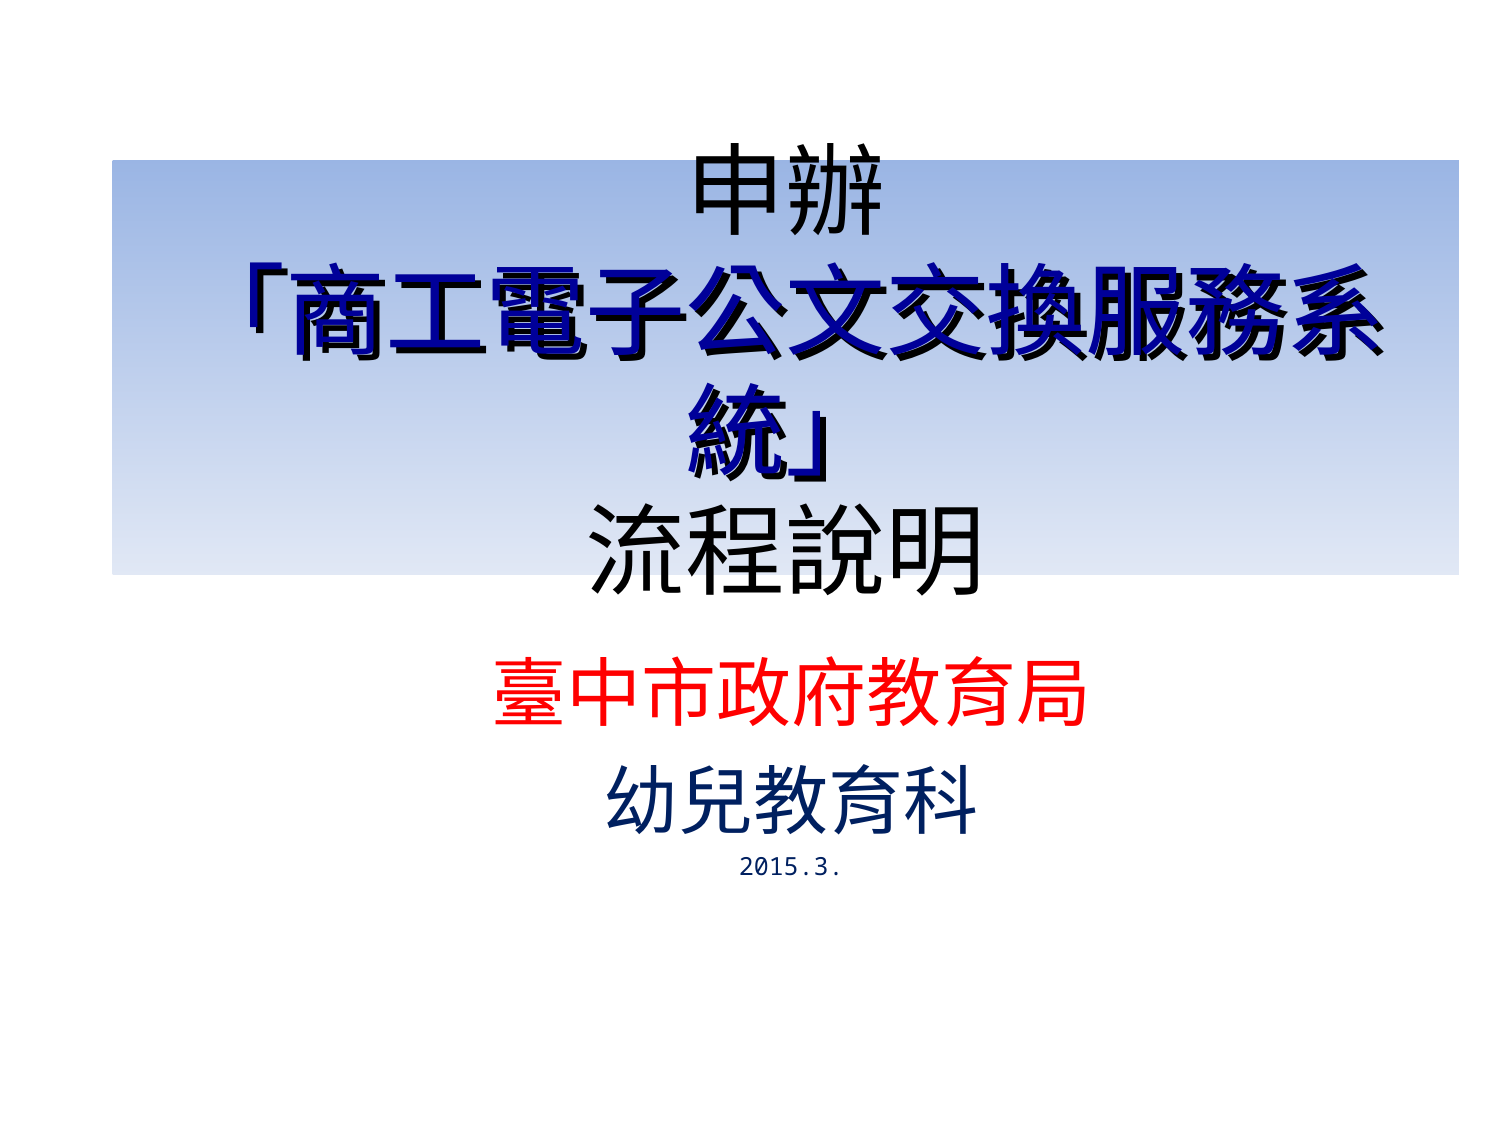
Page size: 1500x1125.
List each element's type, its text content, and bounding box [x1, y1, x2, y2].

subtitle 臺中市政府教育局 幼兒教育科 2015.3. [395, 637, 1188, 925]
title 申辦 「商工電子公文交換服務系統」 流程說明 [112, 160, 1459, 575]
